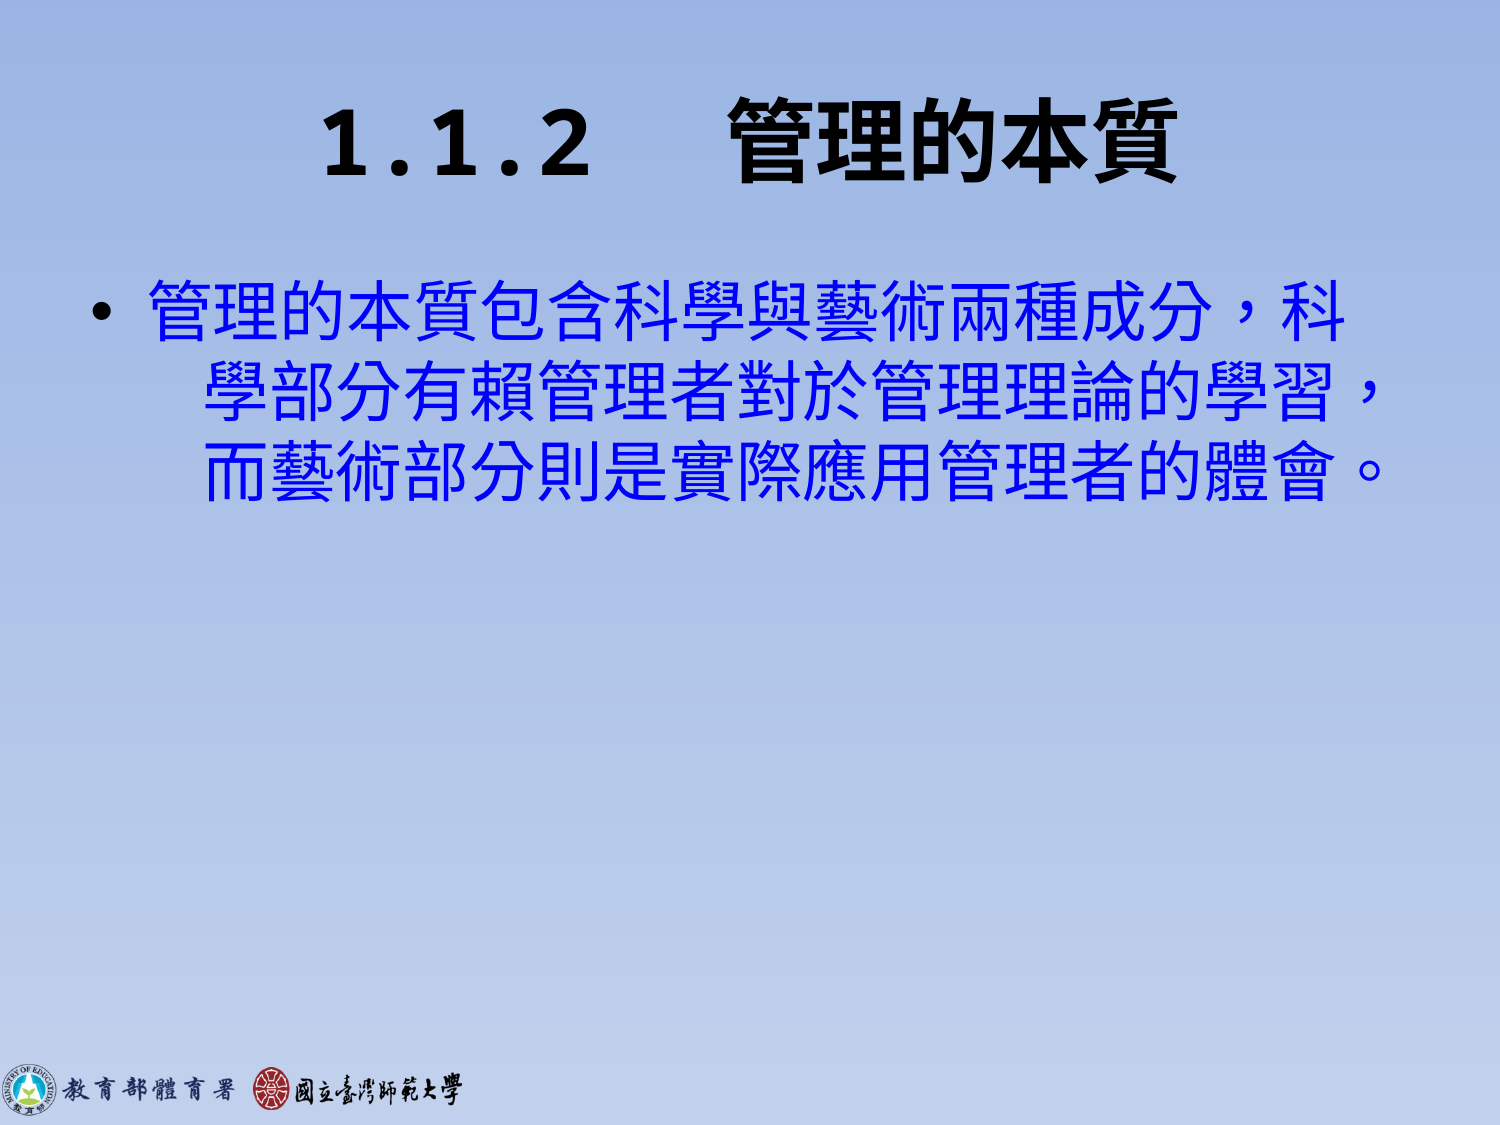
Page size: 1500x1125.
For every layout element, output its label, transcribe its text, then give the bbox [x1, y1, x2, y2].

list 管理的本質包含科學與藝術兩種成分，科學部分有賴管理者對於管理理論的學習，而藝術部分則是實際應用管理者的體會。 [75, 262, 1426, 1005]
title 1.1.2 管理的本質 [75, 45, 1426, 233]
